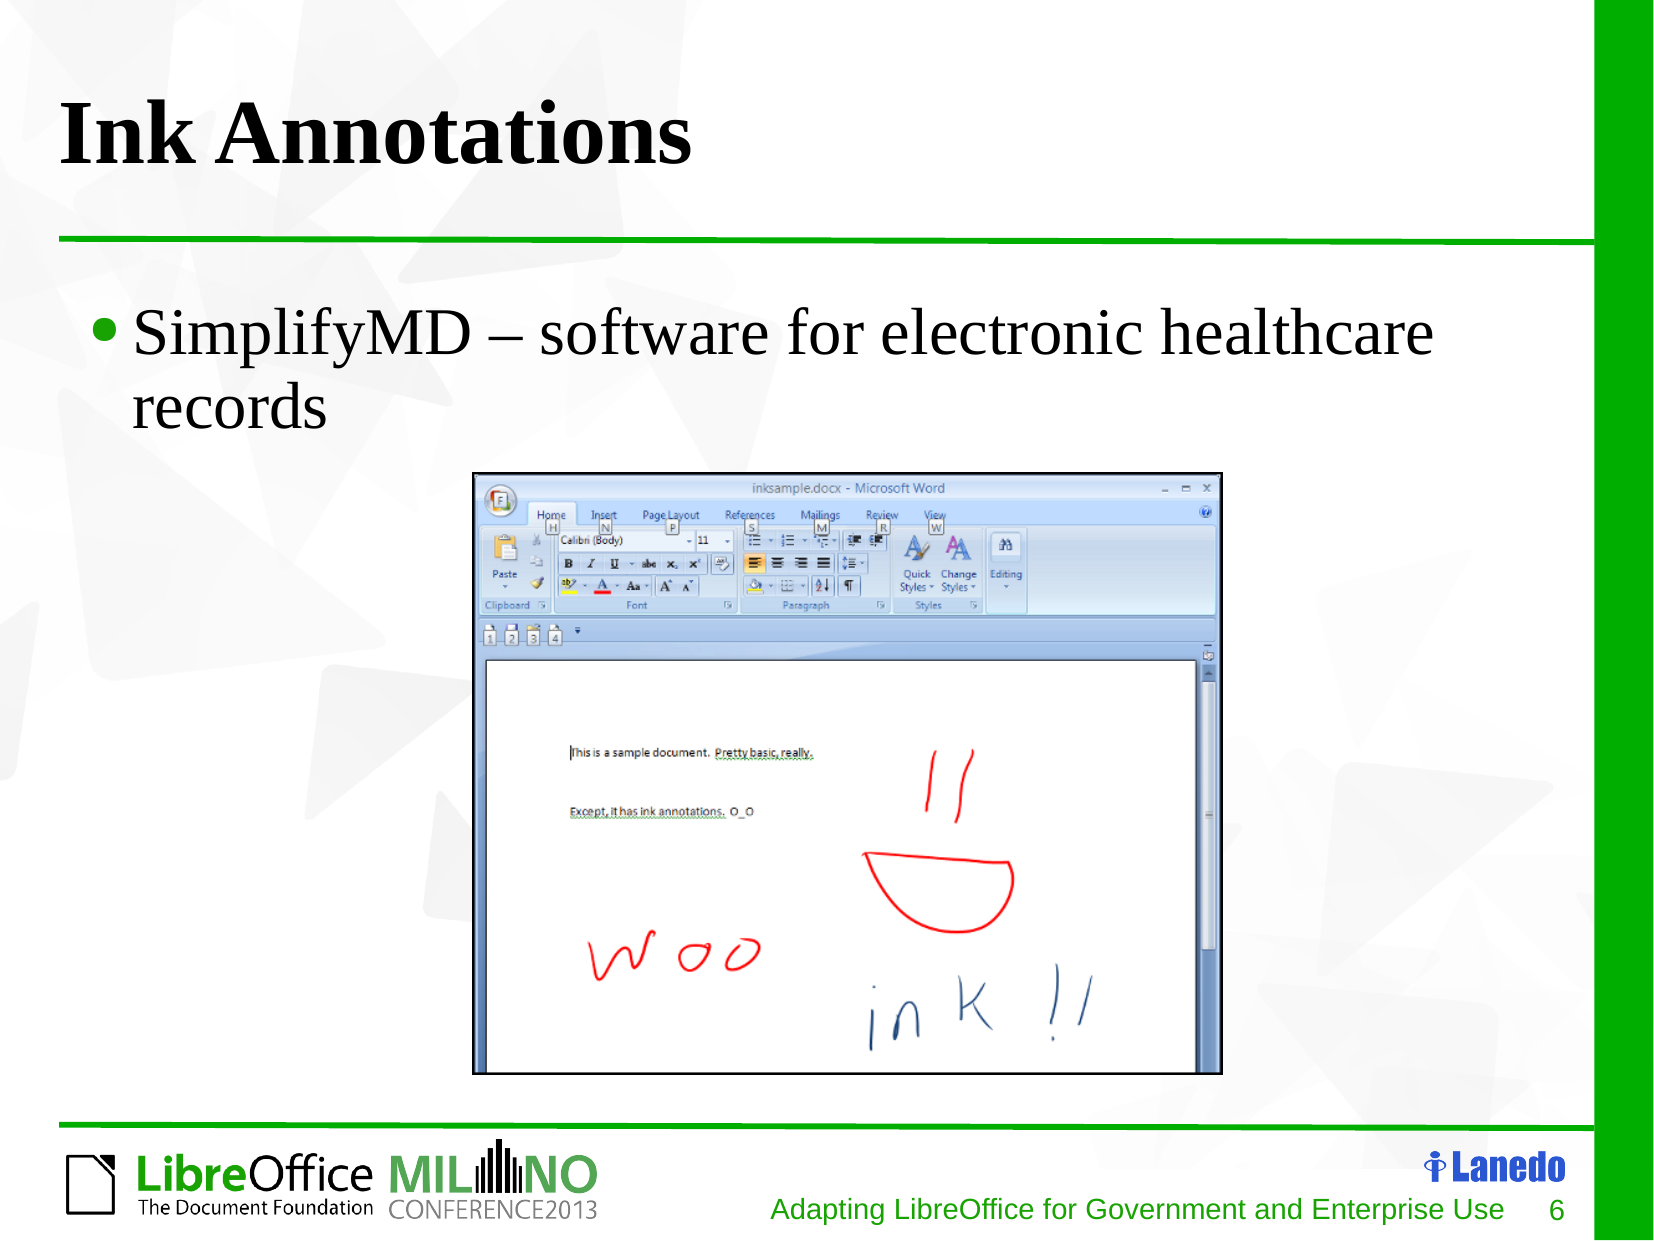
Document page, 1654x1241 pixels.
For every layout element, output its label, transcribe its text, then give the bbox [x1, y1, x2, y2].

title Ink Annotations [59, 59, 1595, 207]
picture [915, 1130, 1594, 1182]
picture [472, 548, 1594, 1125]
list SimplifyMD – software for electronic healthcare records [88, 295, 1536, 1034]
picture [0, 0, 783, 931]
picture [41, 1126, 597, 1241]
